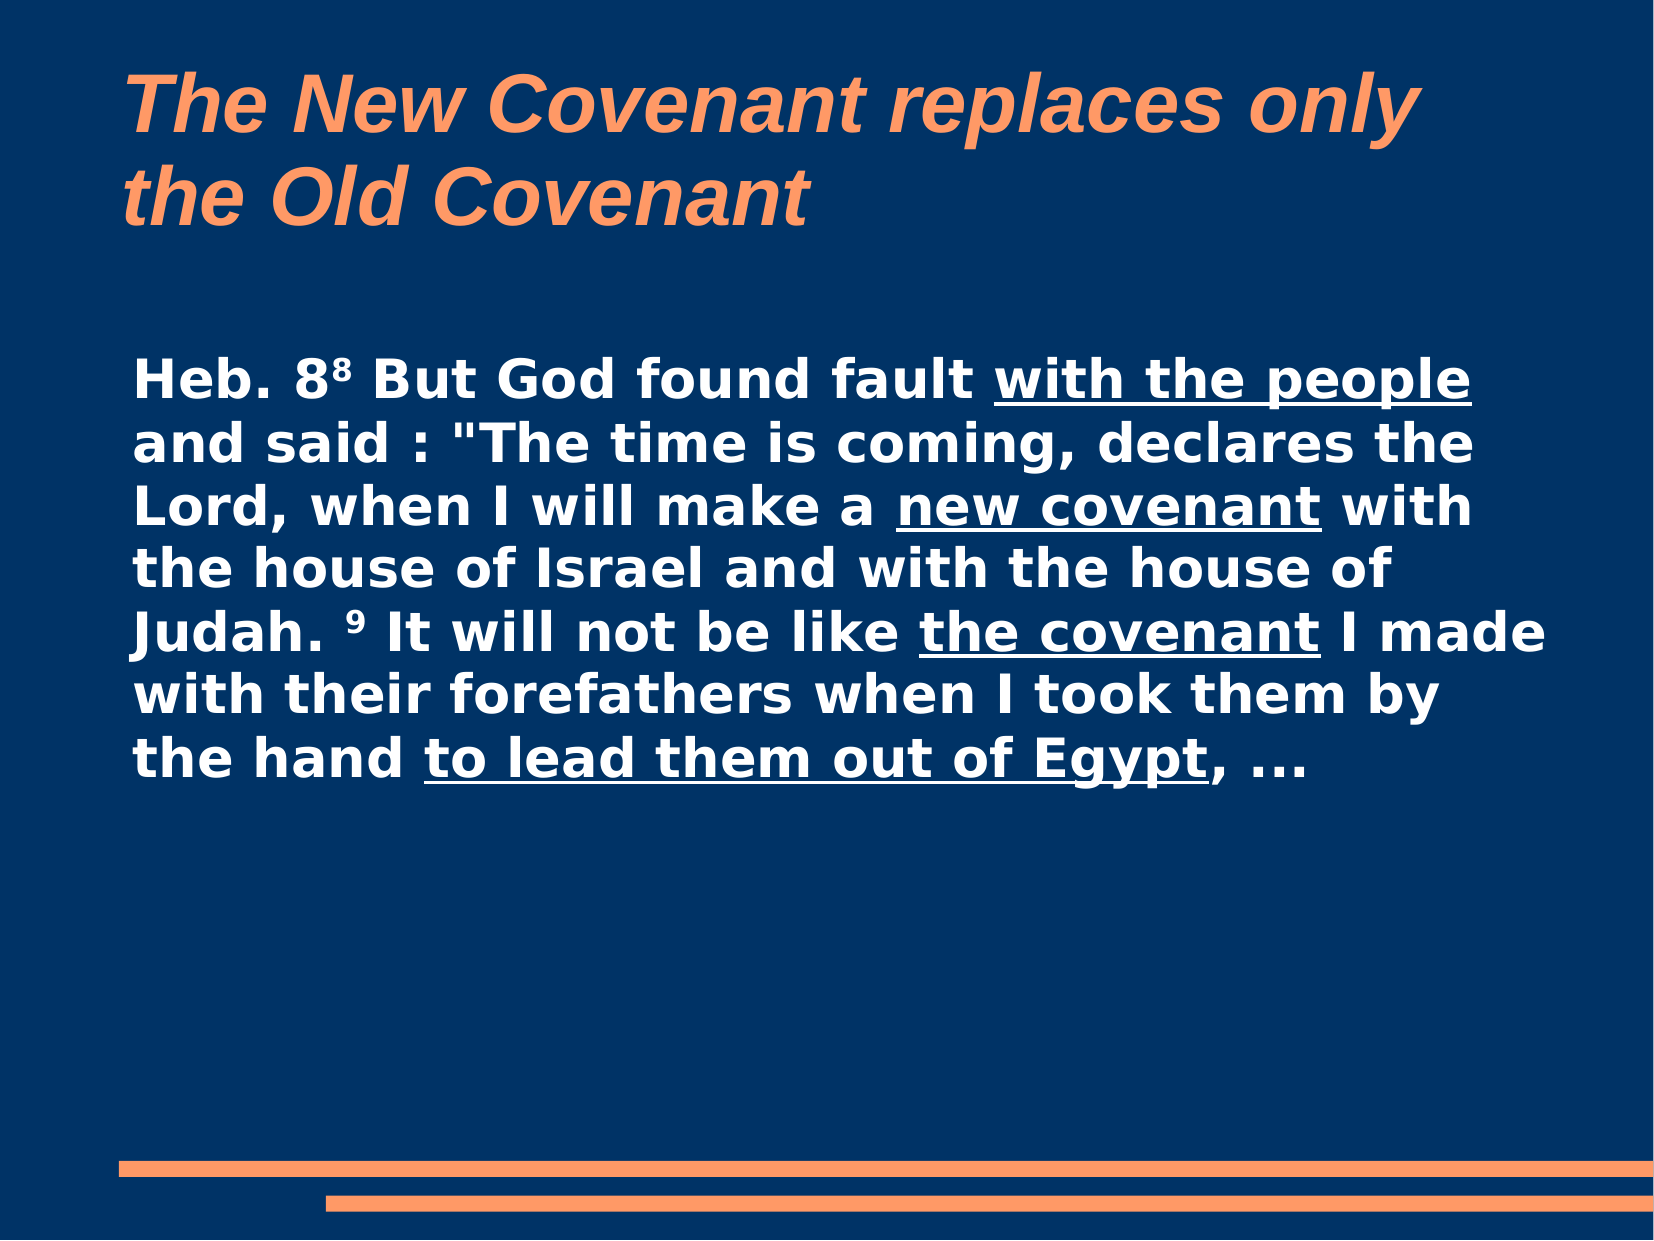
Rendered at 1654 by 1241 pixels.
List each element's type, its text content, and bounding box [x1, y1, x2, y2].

text_box Heb. 88 But God found fault with the people and said : "The time is coming, declares the Lord, when I will make a new covenant with the house of Israel and with the house of Judah. 9 It will not be like the covenant I made with their forefathers when I took them by the hand to lead them out of Egypt, ... [118, 341, 1565, 798]
title The New Covenant replaces only the Old Covenant [121, 46, 1534, 254]
